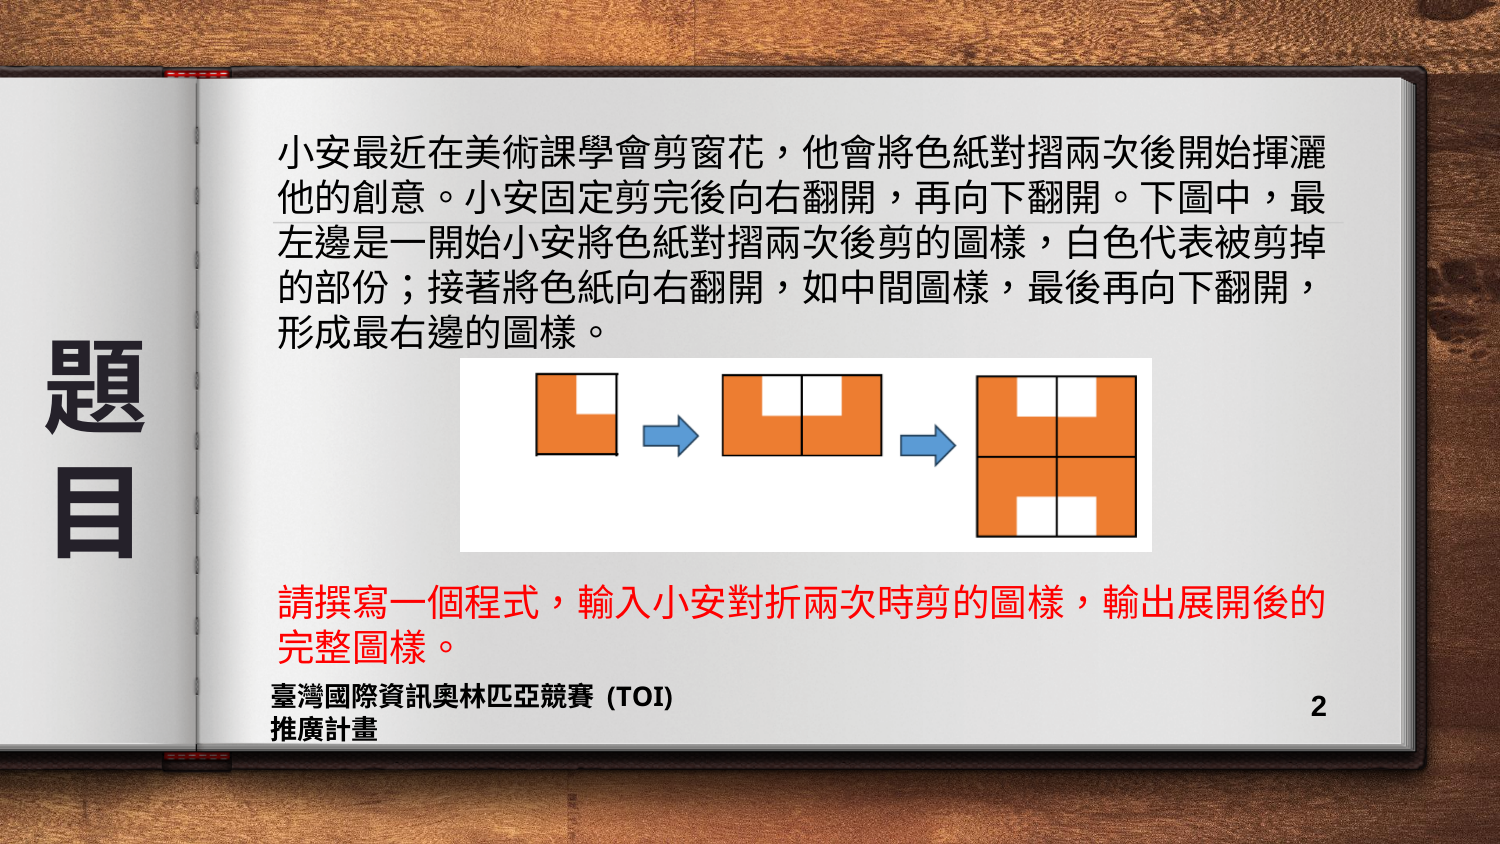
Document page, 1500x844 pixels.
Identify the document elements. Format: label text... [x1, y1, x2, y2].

text_box 題 目 [28, 306, 210, 552]
text_box 2 [1295, 672, 1386, 737]
picture [460, 359, 1152, 552]
text_box 小安最近在美術課學會剪窗花，他會將色紙對摺兩次後開始揮灑他的創意。小安固定剪完後向右翻開，再向下翻開。下圖中，最左邊是一開始小安將色紙對摺兩次後剪的圖樣，白色代表被剪掉的部份；接著將色紙向右翻開，如中間圖樣，最後再向下翻開，形成最右邊的圖樣。 請撰寫一個程式，輸入小安對折兩次時剪的圖樣，輸出展開後的完整圖樣。 [262, 121, 1349, 666]
